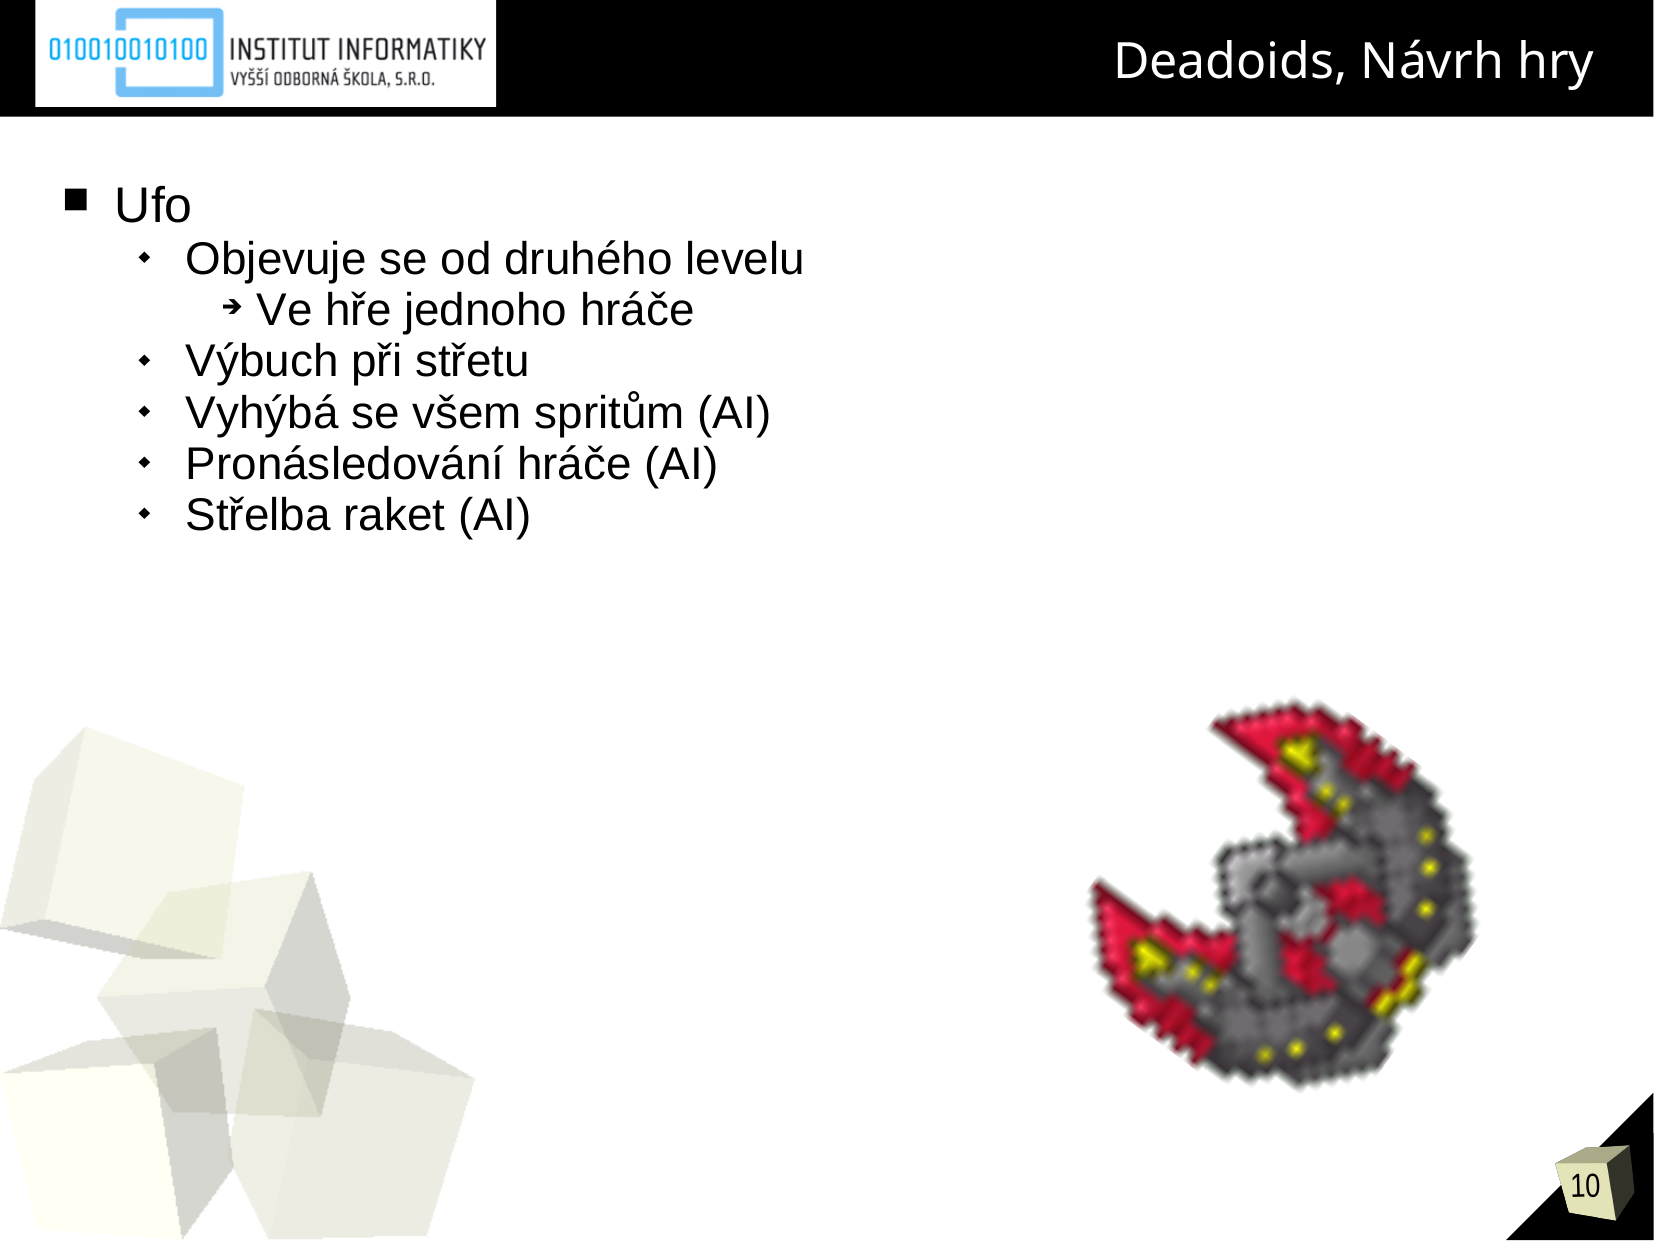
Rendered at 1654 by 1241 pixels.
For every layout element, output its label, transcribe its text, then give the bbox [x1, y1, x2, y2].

picture [0, 726, 477, 1241]
picture [1039, 649, 1540, 1158]
title Deadoids, Návrh hry [118, 0, 1595, 119]
list Ufo Objevuje se od druhého levelu Ve hře jednoho hráče Výbuch při střetu Vyhýbá se všem spritům (AI) Pronásledování hráče (AI) Střelba raket (AI) [44, 177, 1611, 1214]
